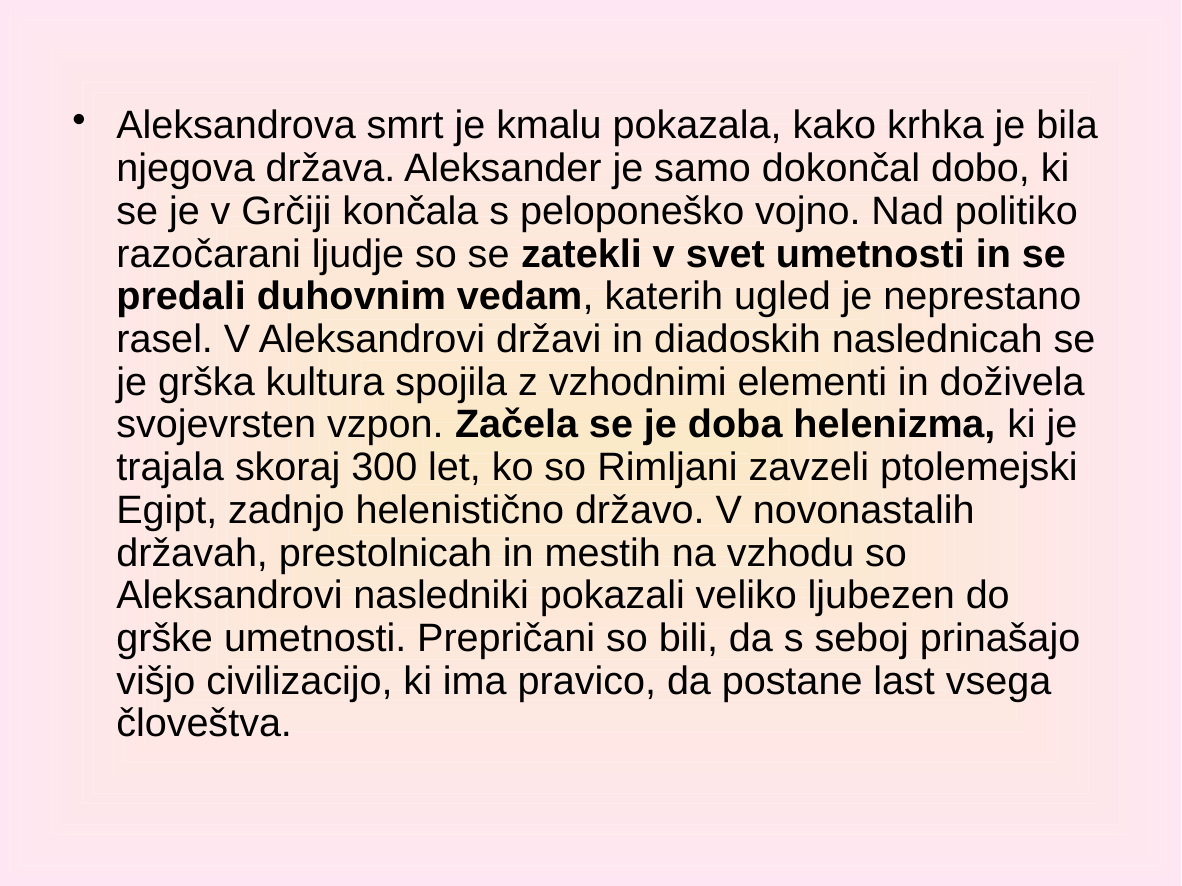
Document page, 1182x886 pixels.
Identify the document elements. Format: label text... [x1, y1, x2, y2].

list Aleksandrova smrt je kmalu pokazala, kako krhka je bila njegova država. Aleksander je samo dokončal dobo, ki se je v Grčiji končala s peloponeško vojno. Nad politiko razočarani ljudje so se zatekli v svet umetnosti in se predali duhovnim vedam, katerih ugled je neprestano rasel. V Aleksandrovi državi in diadoskih naslednicah se je grška kultura spojila z vzhodnimi elementi in doživela svojevrsten vzpon. Začela se je doba helenizma, ki je trajala skoraj 300 let, ko so Rimljani zavzeli ptolemejski Egipt, zadnjo helenistično državo. V novonastalih državah, prestolnicah in mestih na vzhodu so Aleksandrovi nasledniki pokazali veliko ljubezen do grške umetnosti. Prepričani so bili, da s seboj prinašajo višjo civilizacijo, ki ima pravico, da postane last vsega človeštva. [60, 98, 1124, 806]
